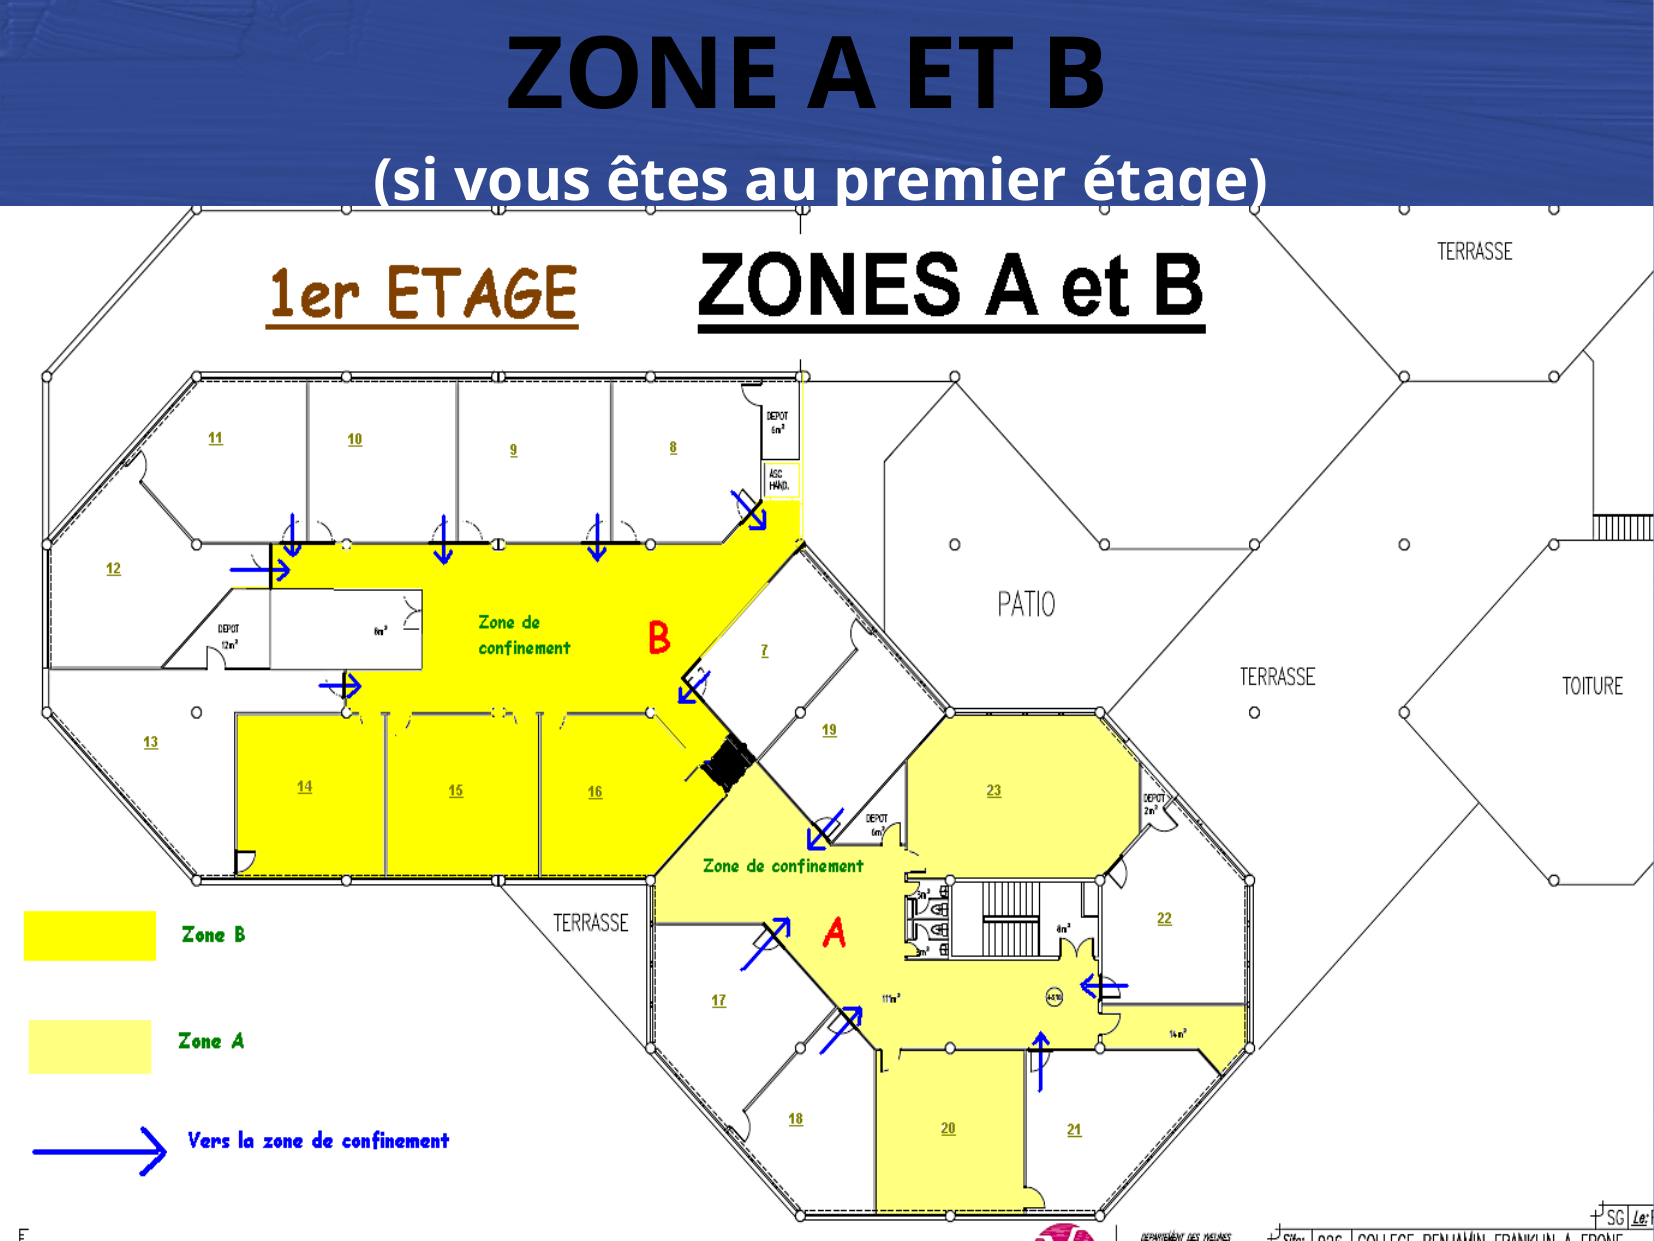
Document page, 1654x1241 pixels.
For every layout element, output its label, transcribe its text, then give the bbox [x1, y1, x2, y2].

title ZONE A ET B (si vous êtes au premier étage) [76, 0, 1565, 206]
picture [0, 0, 1654, 1241]
